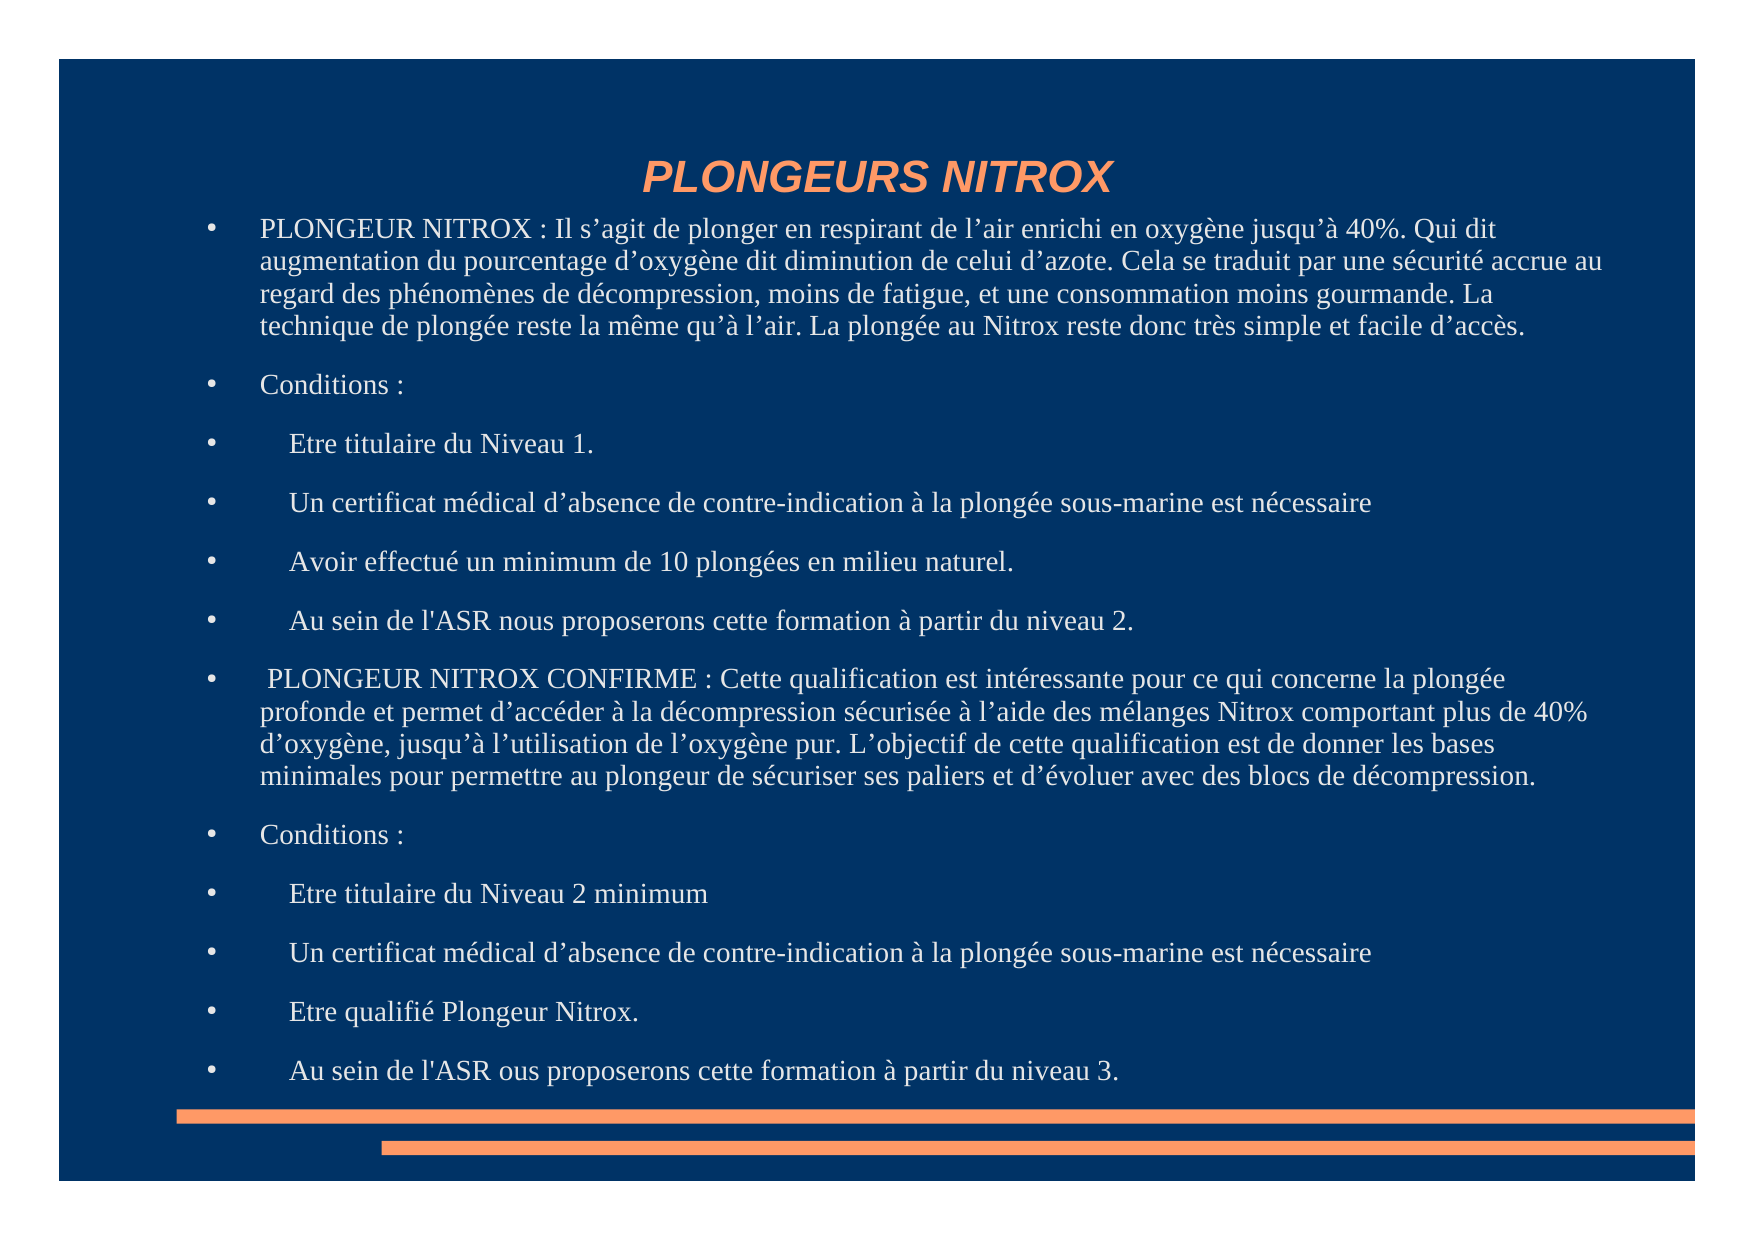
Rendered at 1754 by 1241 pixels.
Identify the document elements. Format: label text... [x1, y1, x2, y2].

title PLONGEURS NITROX [179, 82, 1577, 271]
list PLONGEUR NITROX : Il s’agit de plonger en respirant de l’air enrichi en oxygène jusqu’à 40%. Qui dit augmentation du pourcentage d’oxygène dit diminution de celui d’azote. Cela se traduit par une sécurité accrue au regard des phénomènes de décompression, moins de fatigue, et une consommation moins gourmande. La technique de plongée reste la même qu’à l’air. La plongée au Nitrox reste donc très simple et facile d’accès. Conditions : Etre titulaire du Niveau 1. Un certificat médical d’absence de contre-indication à la plongée sous-marine est nécessaire Avoir effectué un minimum de 10 plongées en milieu naturel. Au sein de l'ASR nous proposerons cette formation à partir du niveau 2. PLONGEUR NITROX CONFIRME : Cette qualification est intéressante pour ce qui concerne la plongée profonde et permet d’accéder à la décompression sécurisée à l’aide des mélanges Nitrox comportant plus de 40% d’oxygène, jusqu’à l’utilisation de l’oxygène pur. L’objectif de cette qualification est de donner les bases minimales pour permettre au plongeur de sécuriser ses paliers et d’évoluer avec des blocs de décompression. Conditions : Etre titulaire du Niveau 2 minimum Un certificat médical d’absence de contre-indication à la plongée sous-marine est nécessaire Etre qualifié Plongeur Nitrox. Au sein de l'ASR ous proposerons cette formation à partir du niveau 3. [188, 212, 1613, 1156]
